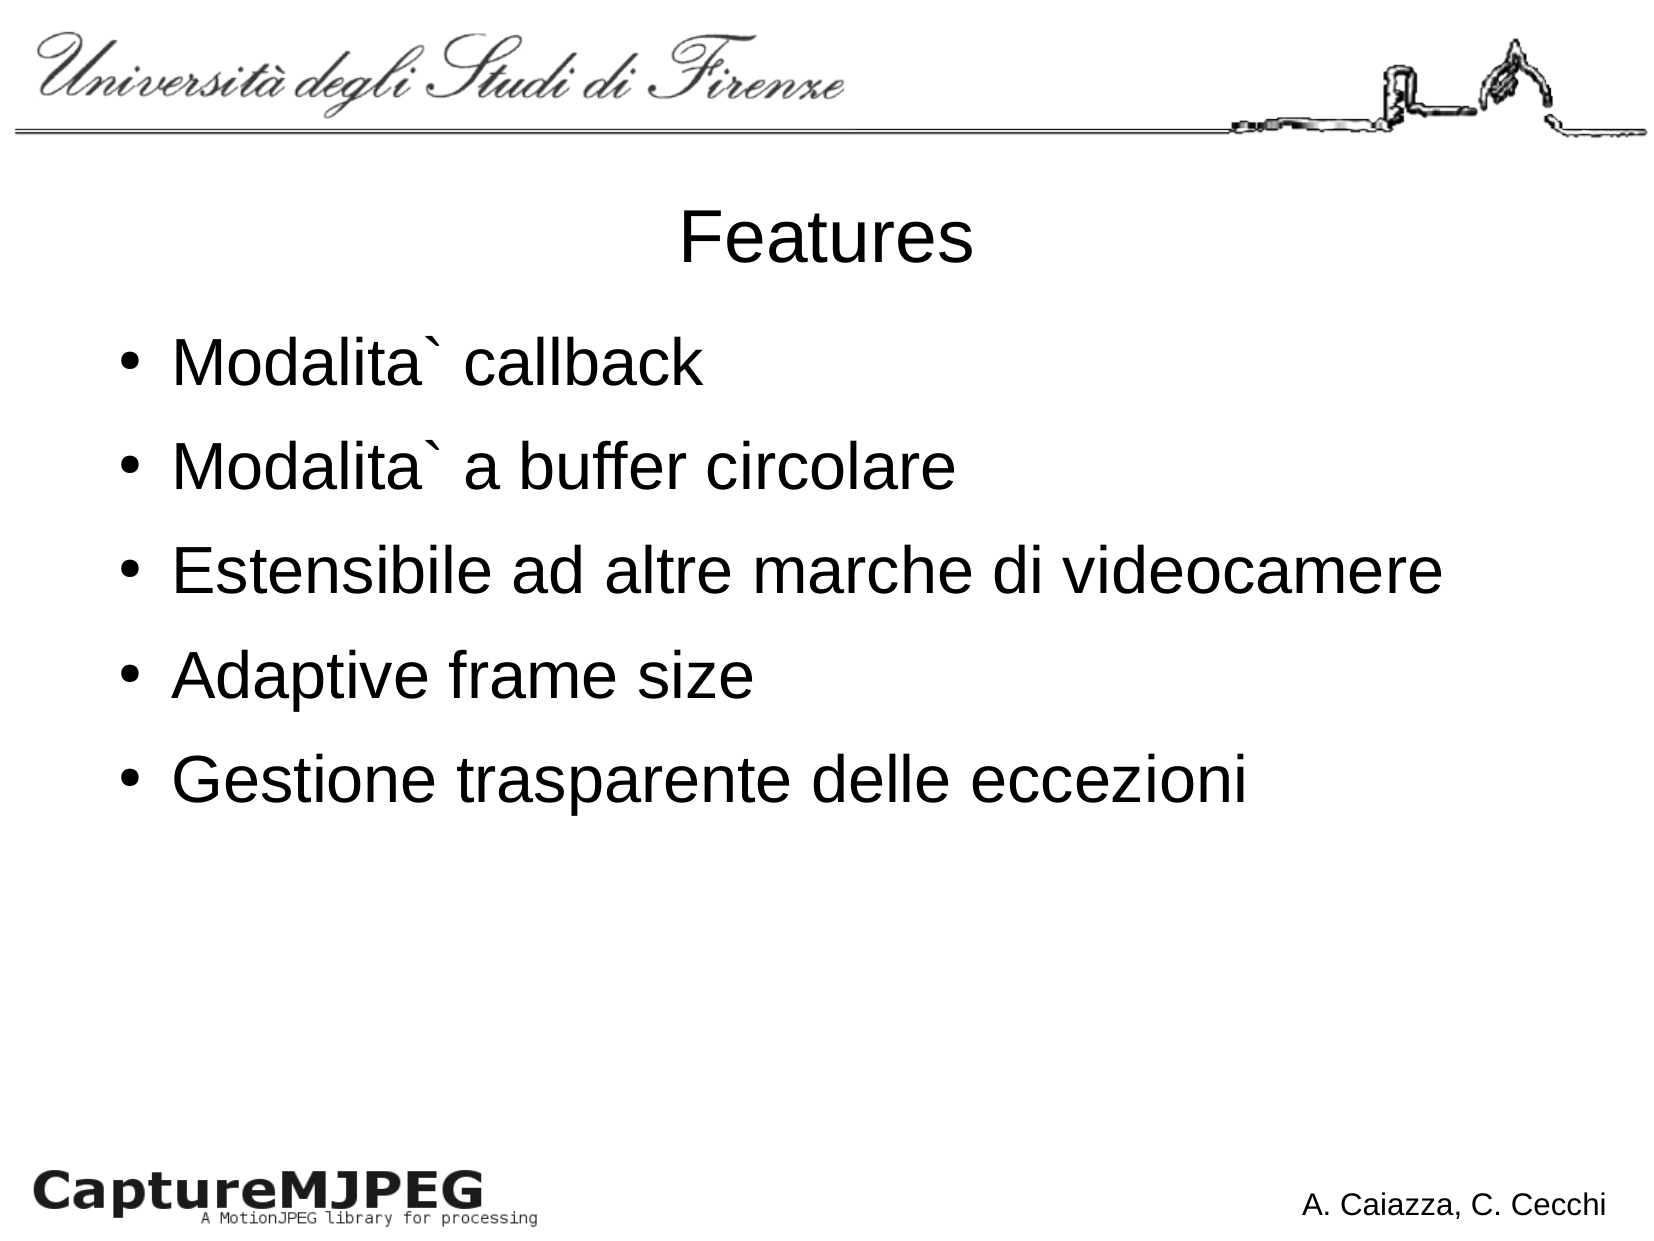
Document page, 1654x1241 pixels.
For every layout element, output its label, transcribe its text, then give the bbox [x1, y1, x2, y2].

title Features [82, 147, 1571, 324]
list Modalita` callback Modalita` a buffer circolare Estensibile ad altre marche di videocamere Adaptive frame size Gestione trasparente delle eccezioni [82, 324, 1571, 1137]
picture [7, 4, 1654, 147]
picture [17, 1159, 550, 1229]
